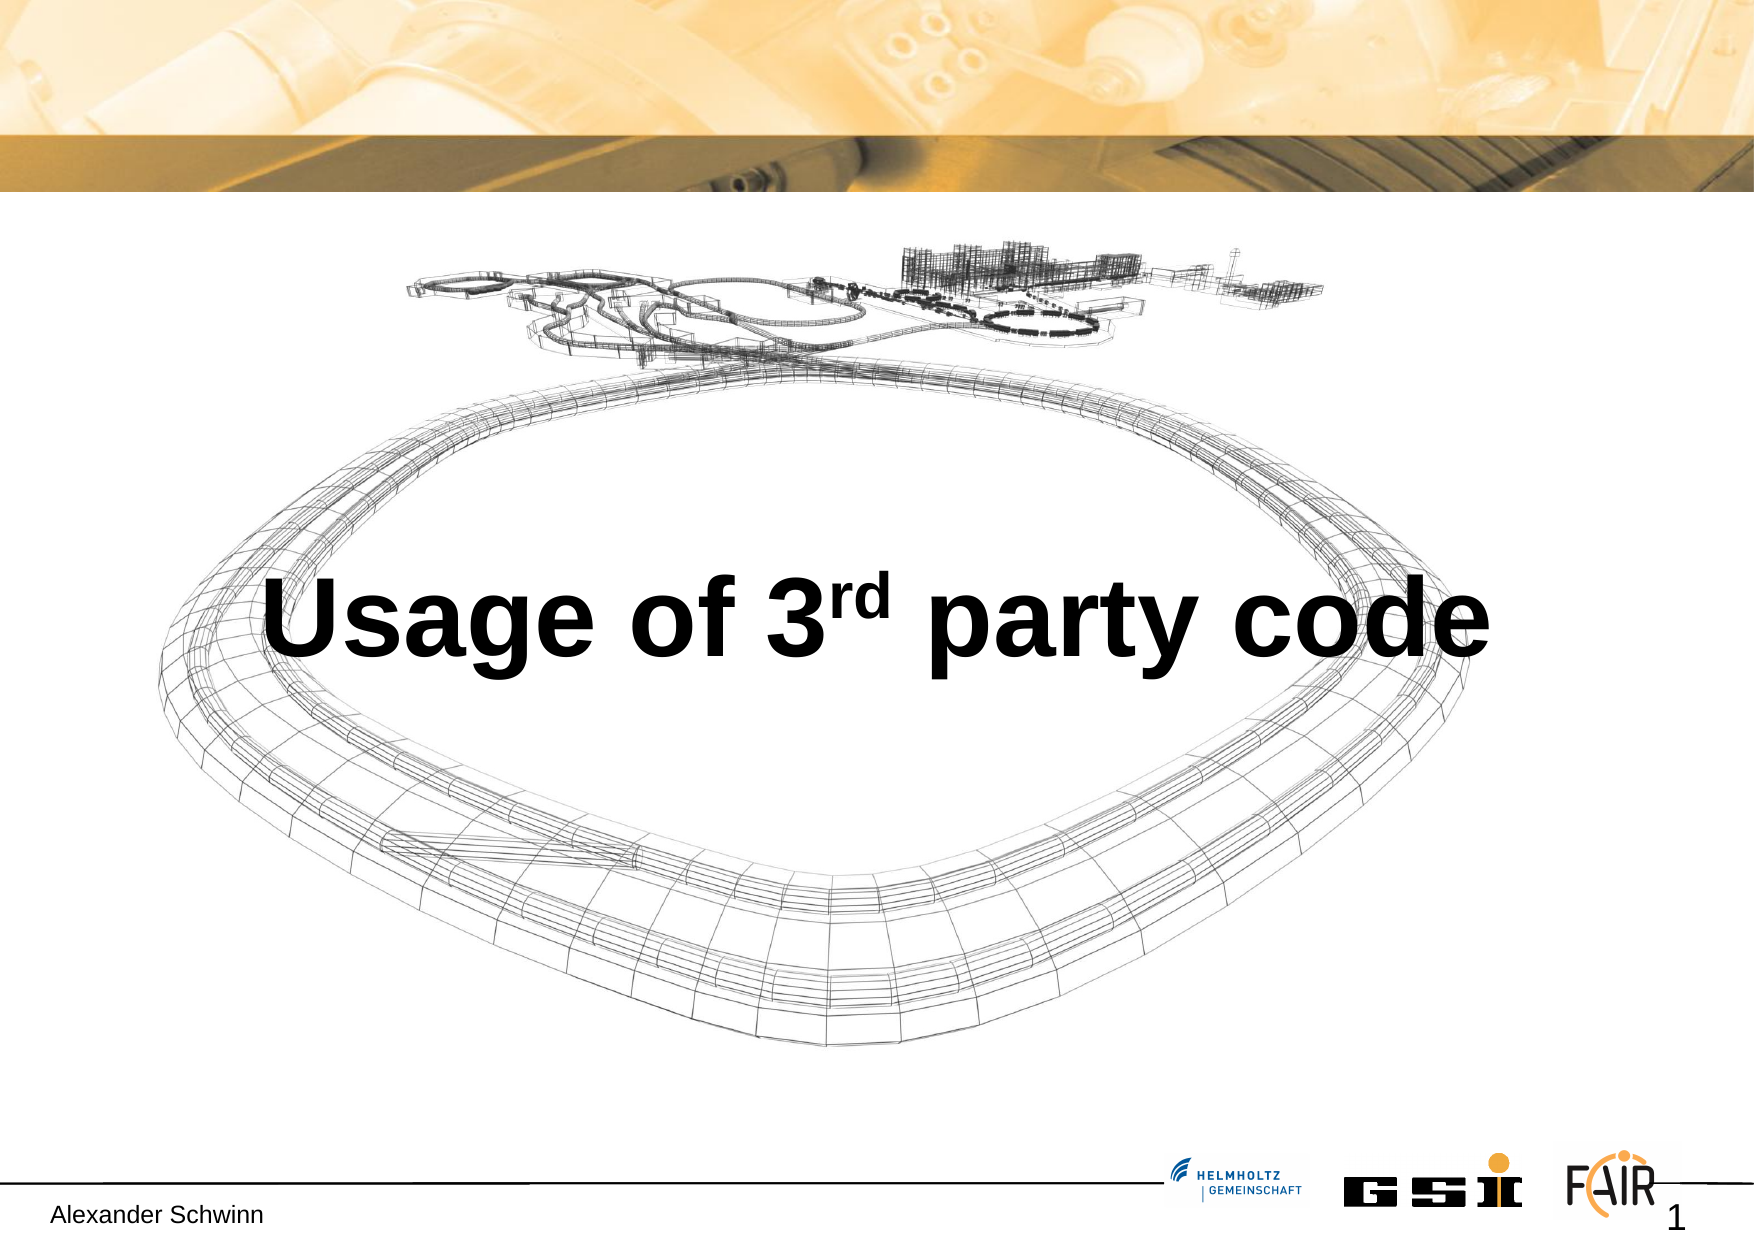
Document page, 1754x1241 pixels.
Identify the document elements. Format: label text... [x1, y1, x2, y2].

picture [147, 219, 1483, 290]
picture [1164, 1153, 1310, 1208]
subtitle Usage of 3rd party code [0, 290, 1754, 932]
picture [0, 0, 1754, 193]
picture [1553, 1141, 1682, 1220]
picture [147, 932, 1483, 1059]
picture [1344, 1153, 1522, 1207]
